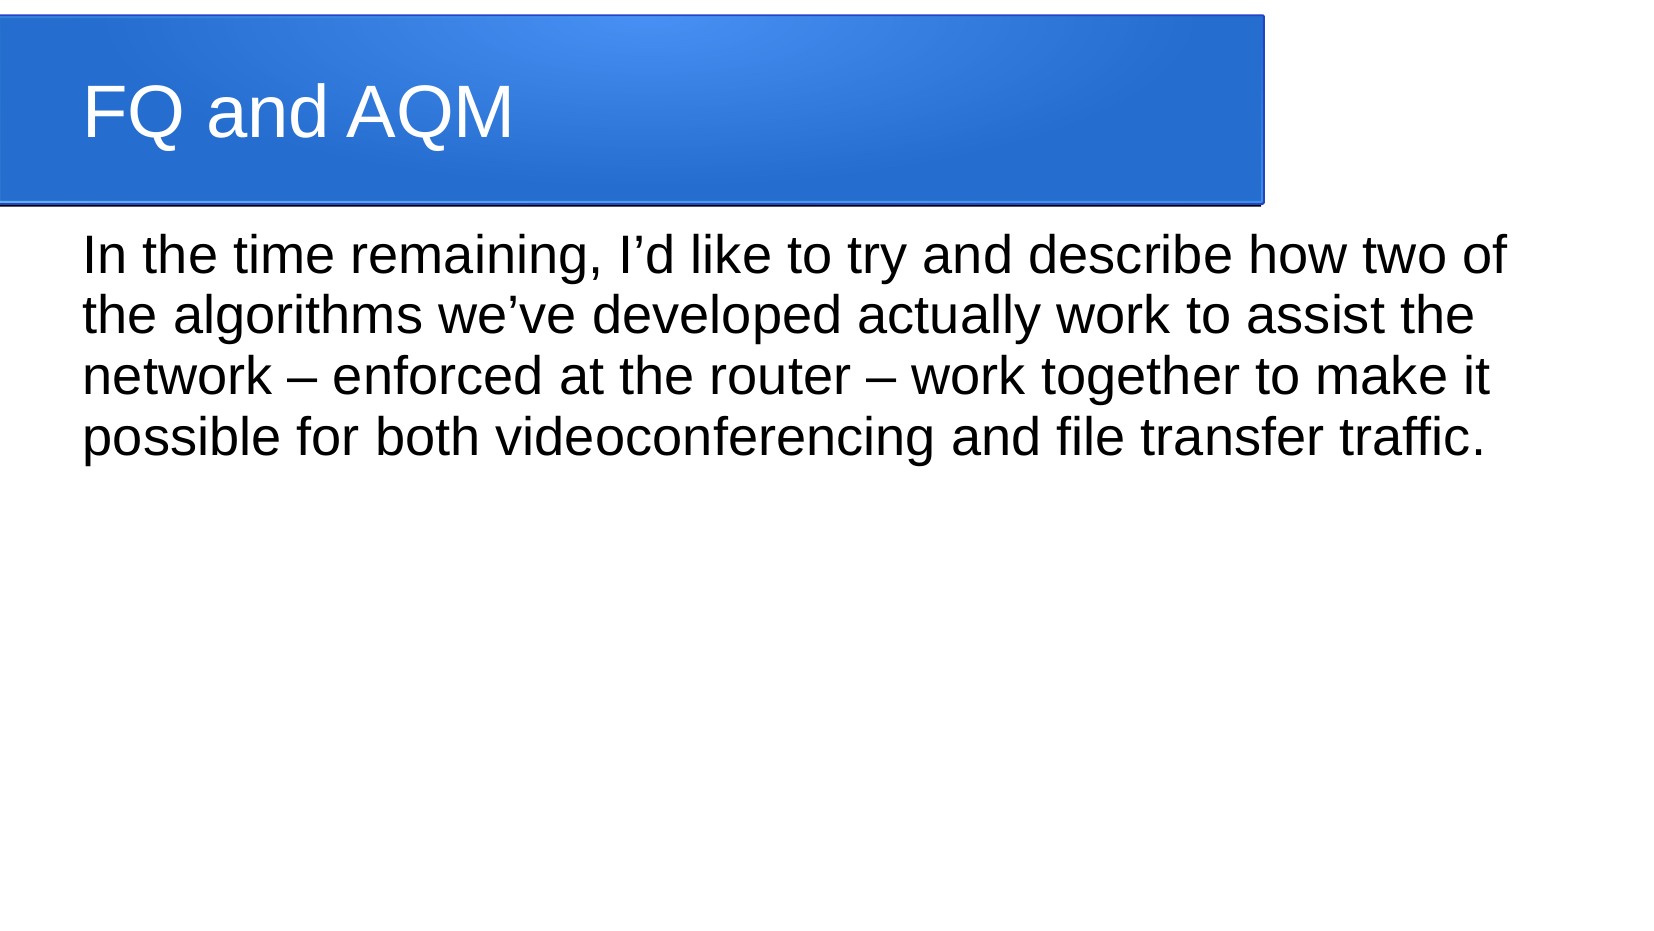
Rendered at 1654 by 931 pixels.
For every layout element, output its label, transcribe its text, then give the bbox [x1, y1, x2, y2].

list In the time remaining, I’d like to try and describe how two of the algorithms we’ve developed actually work to assist the network – enforced at the router – work together to make it possible for both videoconferencing and file transfer traffic. [82, 224, 1571, 764]
title FQ and AQM [82, 35, 1235, 189]
